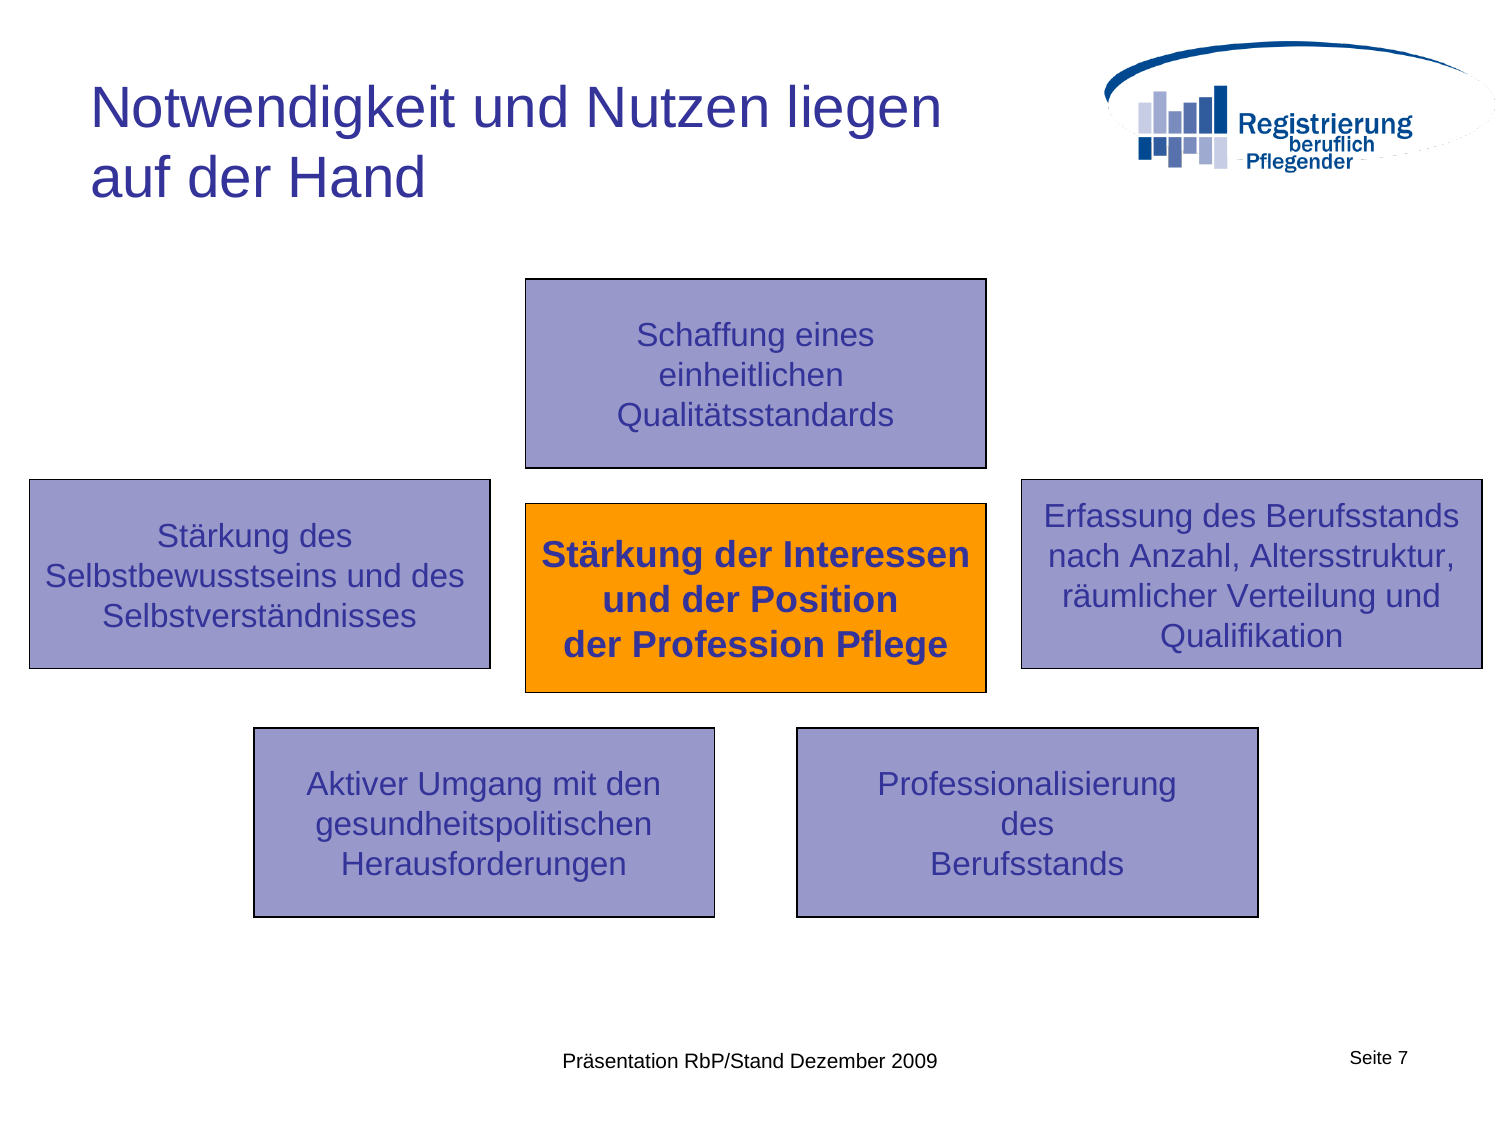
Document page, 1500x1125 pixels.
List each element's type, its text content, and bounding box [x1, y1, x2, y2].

text_box Erfassung des Berufsstands nach Anzahl, Altersstruktur, räumlicher Verteilung und Qualifikation [1021, 479, 1483, 669]
text_box Stärkung des Selbstbewusstseins und des Selbstverständnisses [29, 479, 491, 669]
text_box Aktiver Umgang mit den gesundheitspolitischen Herausforderungen [253, 727, 715, 917]
picture [1104, 41, 1495, 173]
title Notwendigkeit und Nutzen liegen auf der Hand [75, 45, 1105, 233]
text_box Schaffung eines einheitlichen Qualitätsstandards [525, 278, 987, 468]
text_box Stärkung der Interessen und der Position der Profession Pflege [525, 503, 987, 693]
text_box Professionalisierung des Berufsstands [797, 727, 1258, 917]
